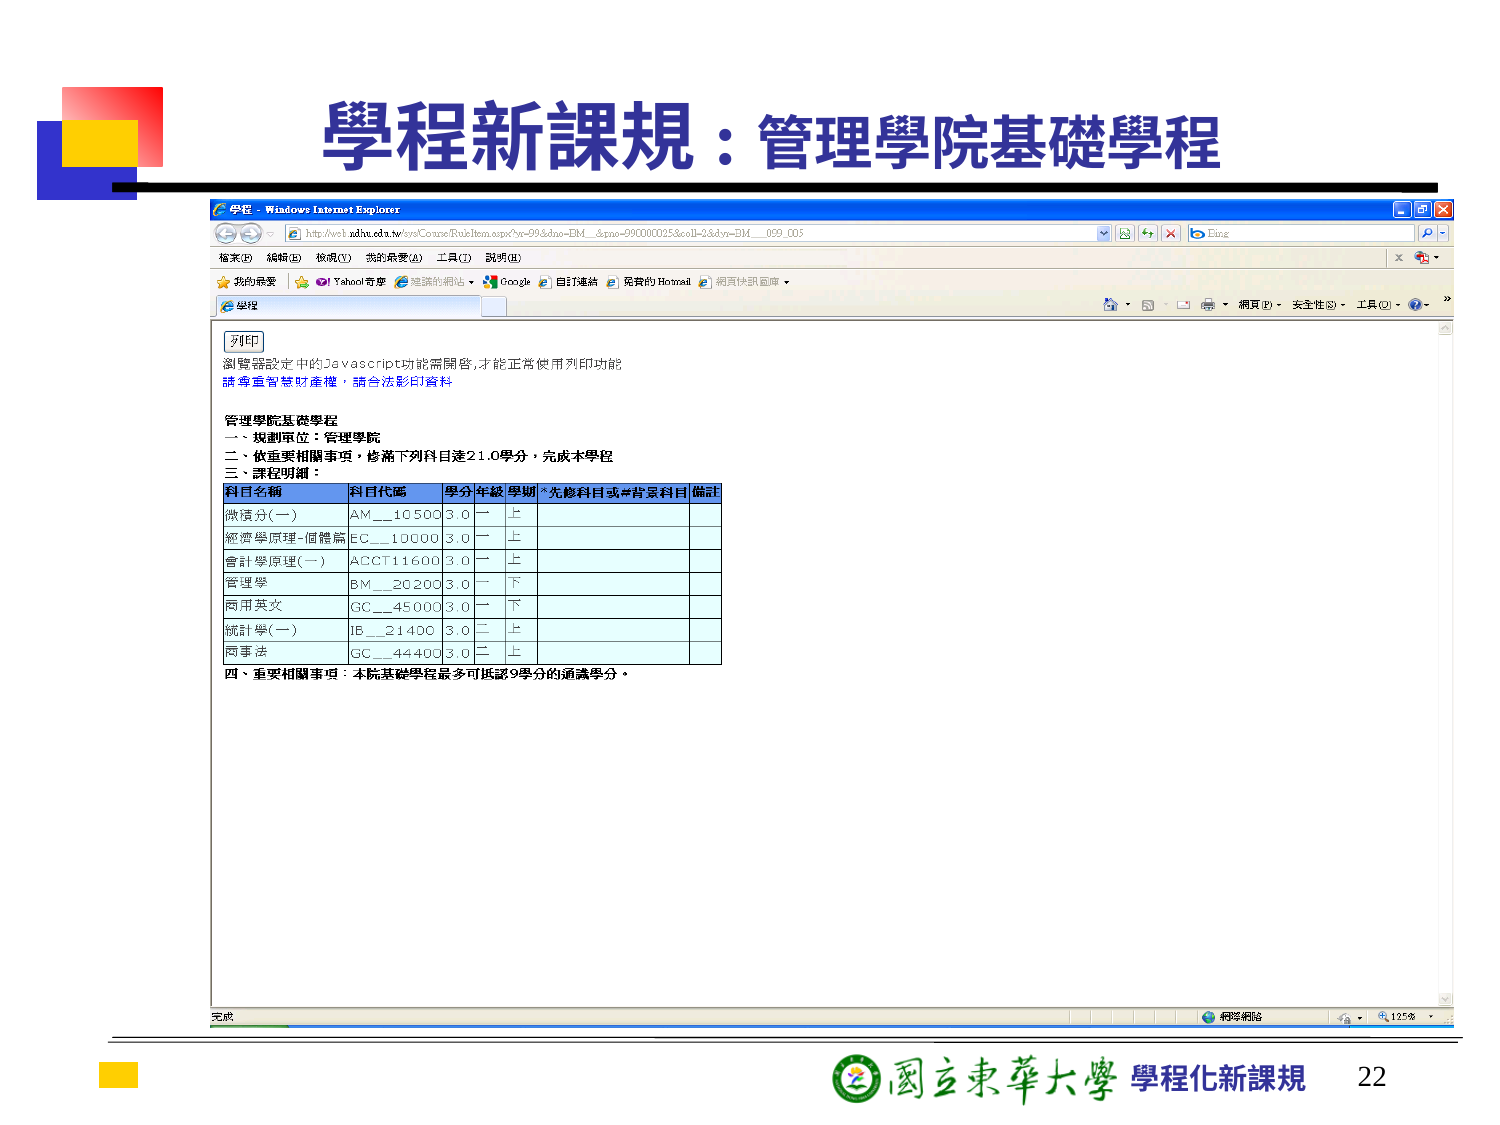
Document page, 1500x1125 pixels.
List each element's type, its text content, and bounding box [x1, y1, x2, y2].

title 學程新課規:管理學院基礎學程 [174, 75, 1369, 188]
text_box 22 [1342, 1050, 1468, 1101]
picture [210, 200, 1454, 1028]
